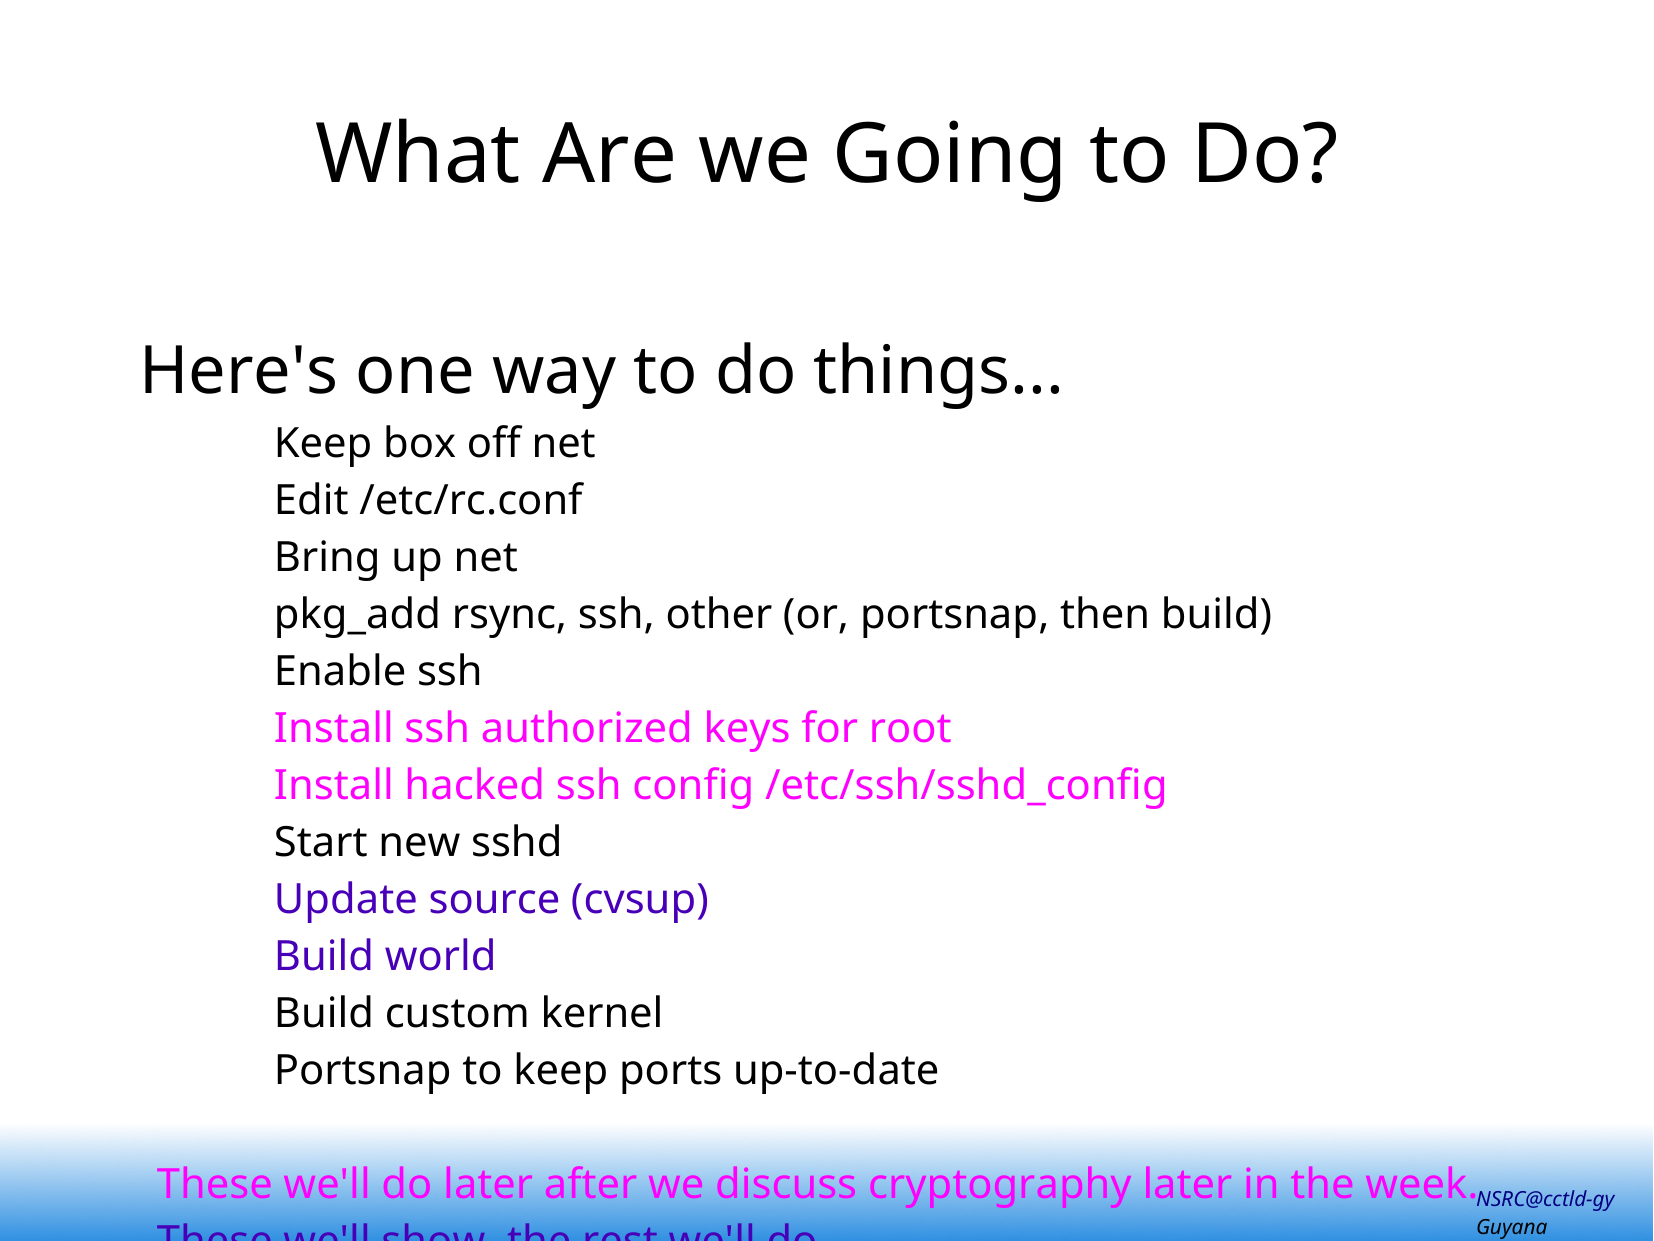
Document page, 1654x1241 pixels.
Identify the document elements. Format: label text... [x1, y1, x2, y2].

picture [255, 1235, 266, 1241]
picture [529, 1235, 541, 1241]
picture [553, 1235, 564, 1241]
picture [433, 1235, 446, 1241]
picture [322, 1235, 333, 1241]
title What Are we Going to Do? [121, 46, 1534, 254]
picture [772, 1235, 784, 1241]
picture [605, 1235, 616, 1241]
picture [408, 1235, 420, 1241]
picture [211, 1235, 222, 1241]
picture [187, 1235, 199, 1241]
picture [0, 1122, 1653, 1241]
picture [798, 1235, 811, 1241]
list Here's one way to do things... Keep box off net Edit /etc/rc.conf Bring up net pkg_add rsync, ssh, other (or, portsnap, then build) Enable ssh Install ssh authorized keys for root Install hacked ssh config /etc/ssh/sshd_config Start new sshd Update source (cvsup) Build world Build custom kernel Portsnap to keep ports up-to-date These we'll do later after we discuss cryptography later in the week. These we'll show, the rest we'll do. [121, 322, 1561, 1133]
picture [707, 1235, 718, 1241]
